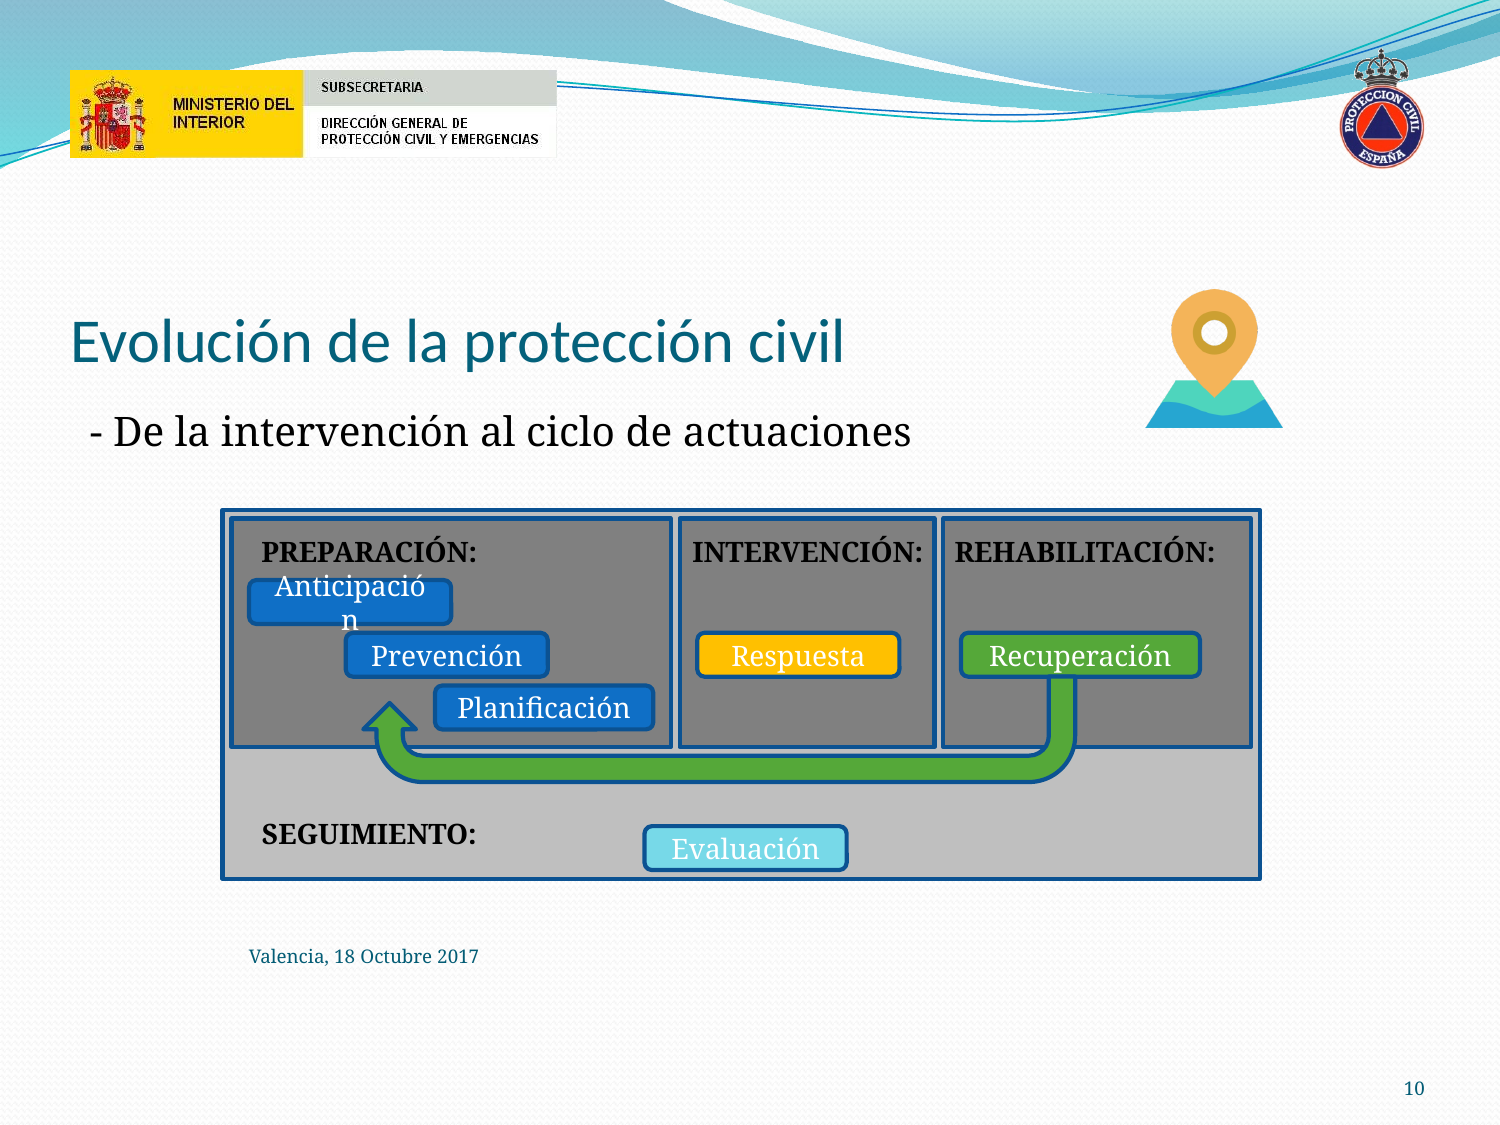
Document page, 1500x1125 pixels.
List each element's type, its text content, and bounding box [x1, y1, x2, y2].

slide_number <number> [1299, 1042, 1425, 1103]
slide_number Valencia, 18 Octubre 2017 [249, 922, 507, 968]
picture [24, 147, 50, 156]
text_box [231, 518, 1251, 783]
text_box [679, 576, 935, 747]
text_box INTERVENCIÓN: [677, 527, 939, 576]
title Evolución de la protección civil [70, 187, 1421, 375]
picture [0, 0, 1500, 1125]
text_box Prevención [345, 632, 548, 677]
text_box REHABILITACIÓN: [939, 527, 1231, 576]
text_box [679, 518, 935, 527]
text_box Evaluación [644, 826, 847, 871]
text_box Planificación [435, 685, 654, 730]
text_box Respuesta [697, 632, 900, 677]
text_box PREPARACIÓN: [246, 527, 493, 576]
text_box Recuperación [960, 632, 1201, 677]
text_box Anticipación [249, 580, 452, 624]
list - De la intervención al ciclo de actuaciones [75, 398, 1425, 1038]
